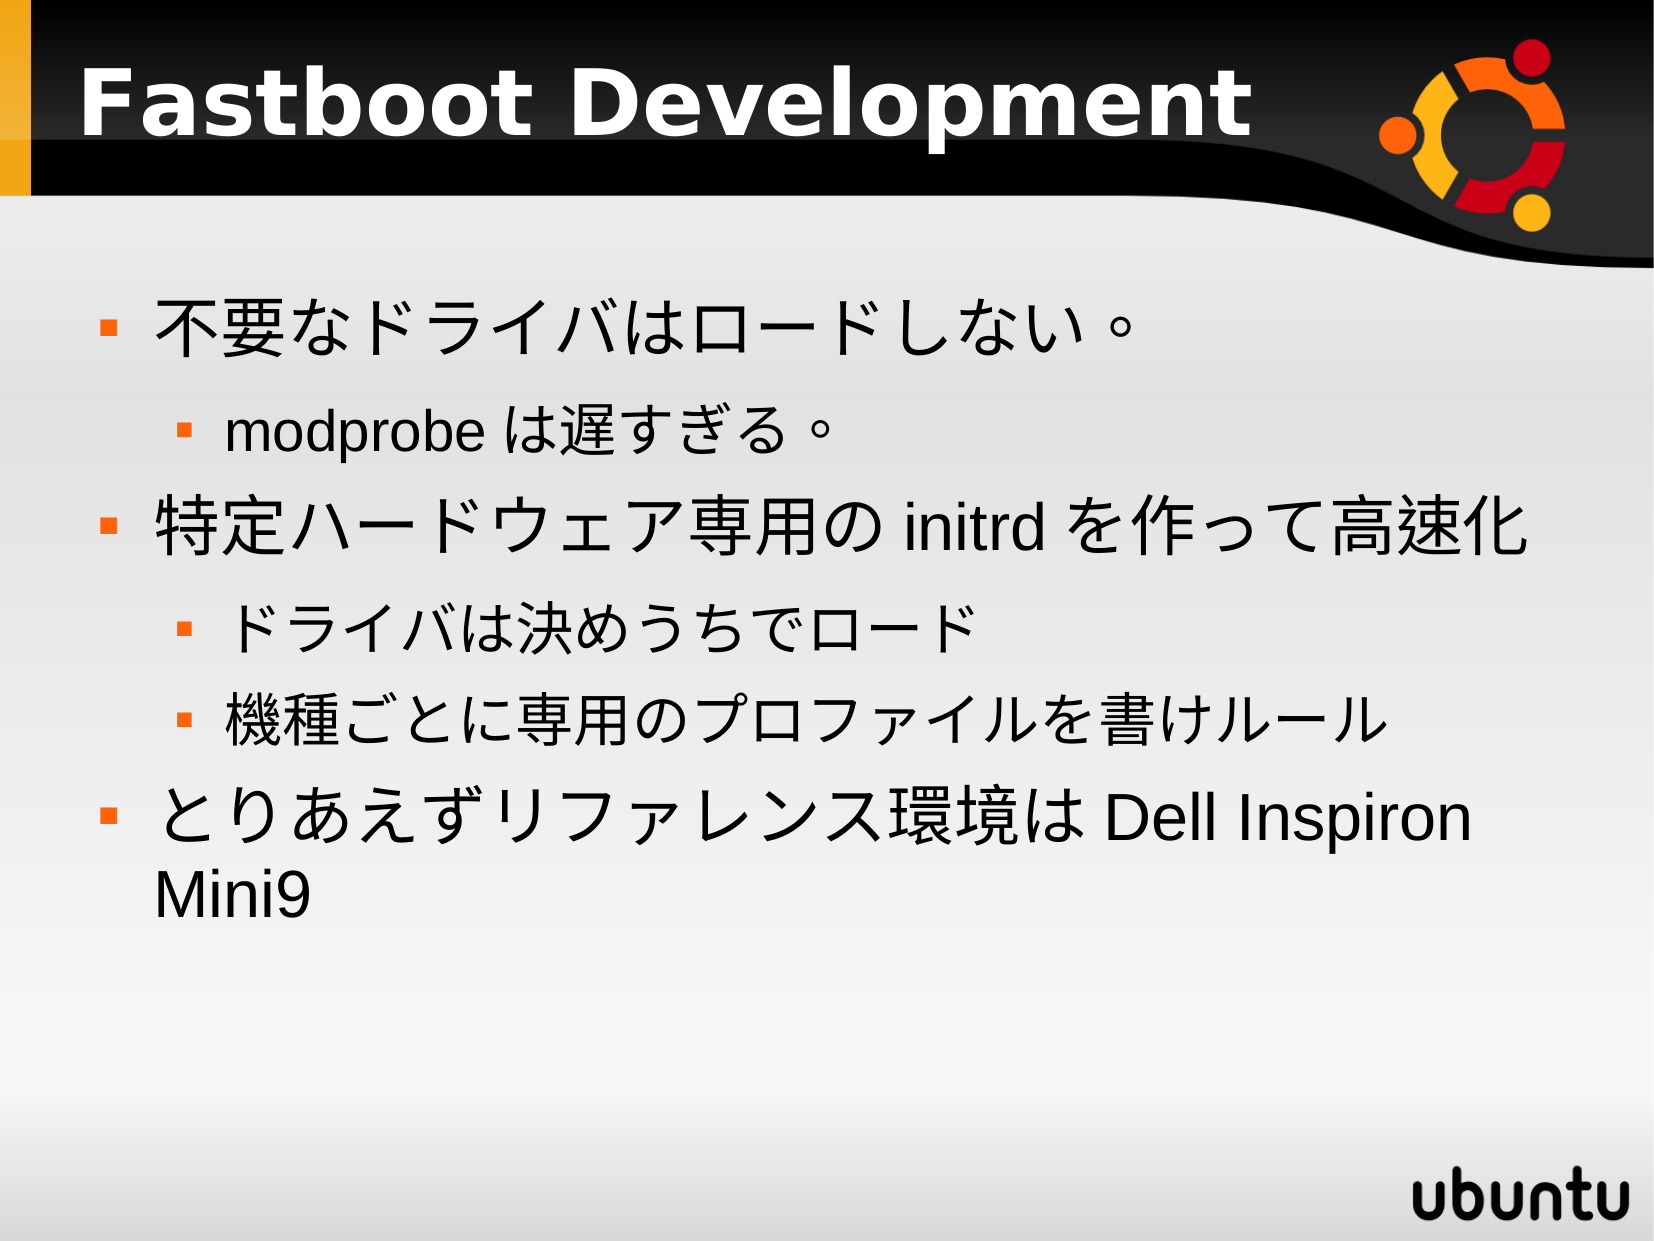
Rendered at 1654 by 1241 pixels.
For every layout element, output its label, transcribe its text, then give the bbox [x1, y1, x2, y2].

title Fastboot Development [76, 0, 1565, 208]
list 不要なドライバはロードしない。 modprobeは遅すぎる。 特定ハードウェア専用のinitrdを作って高速化 ドライバは決めうちでロード 機種ごとに専用のプロファイルを書けルール とりあえずリファレンス環境はDell Inspiron Mini9 [82, 290, 1571, 1094]
picture [0, 0, 1654, 1241]
